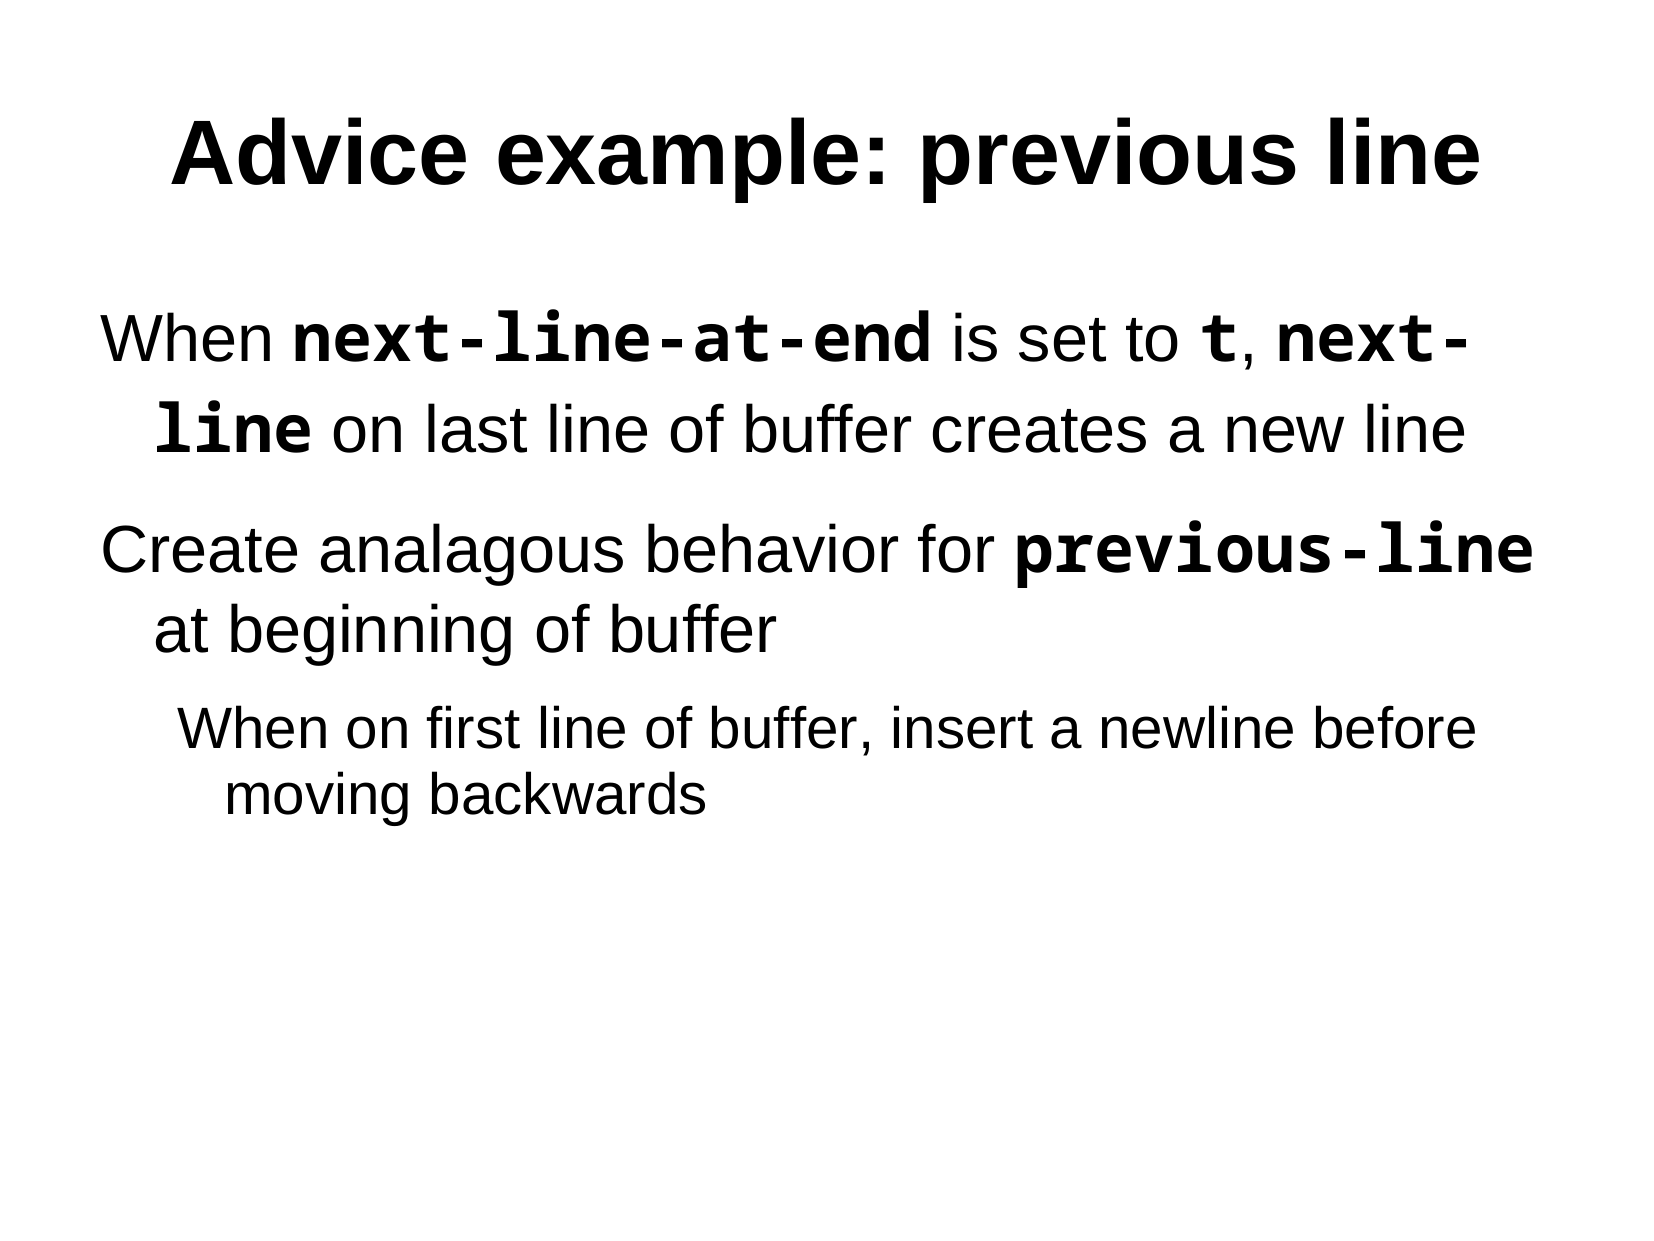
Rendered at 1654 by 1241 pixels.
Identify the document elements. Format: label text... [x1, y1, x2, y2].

title Advice example: previous line [82, 56, 1571, 250]
list When next-line-at-end is set to t, next-line on last line of buffer creates a new line Create analagous behavior for previous-line at beginning of buffer When on first line of buffer, insert a newline before moving backwards [82, 290, 1571, 1094]
